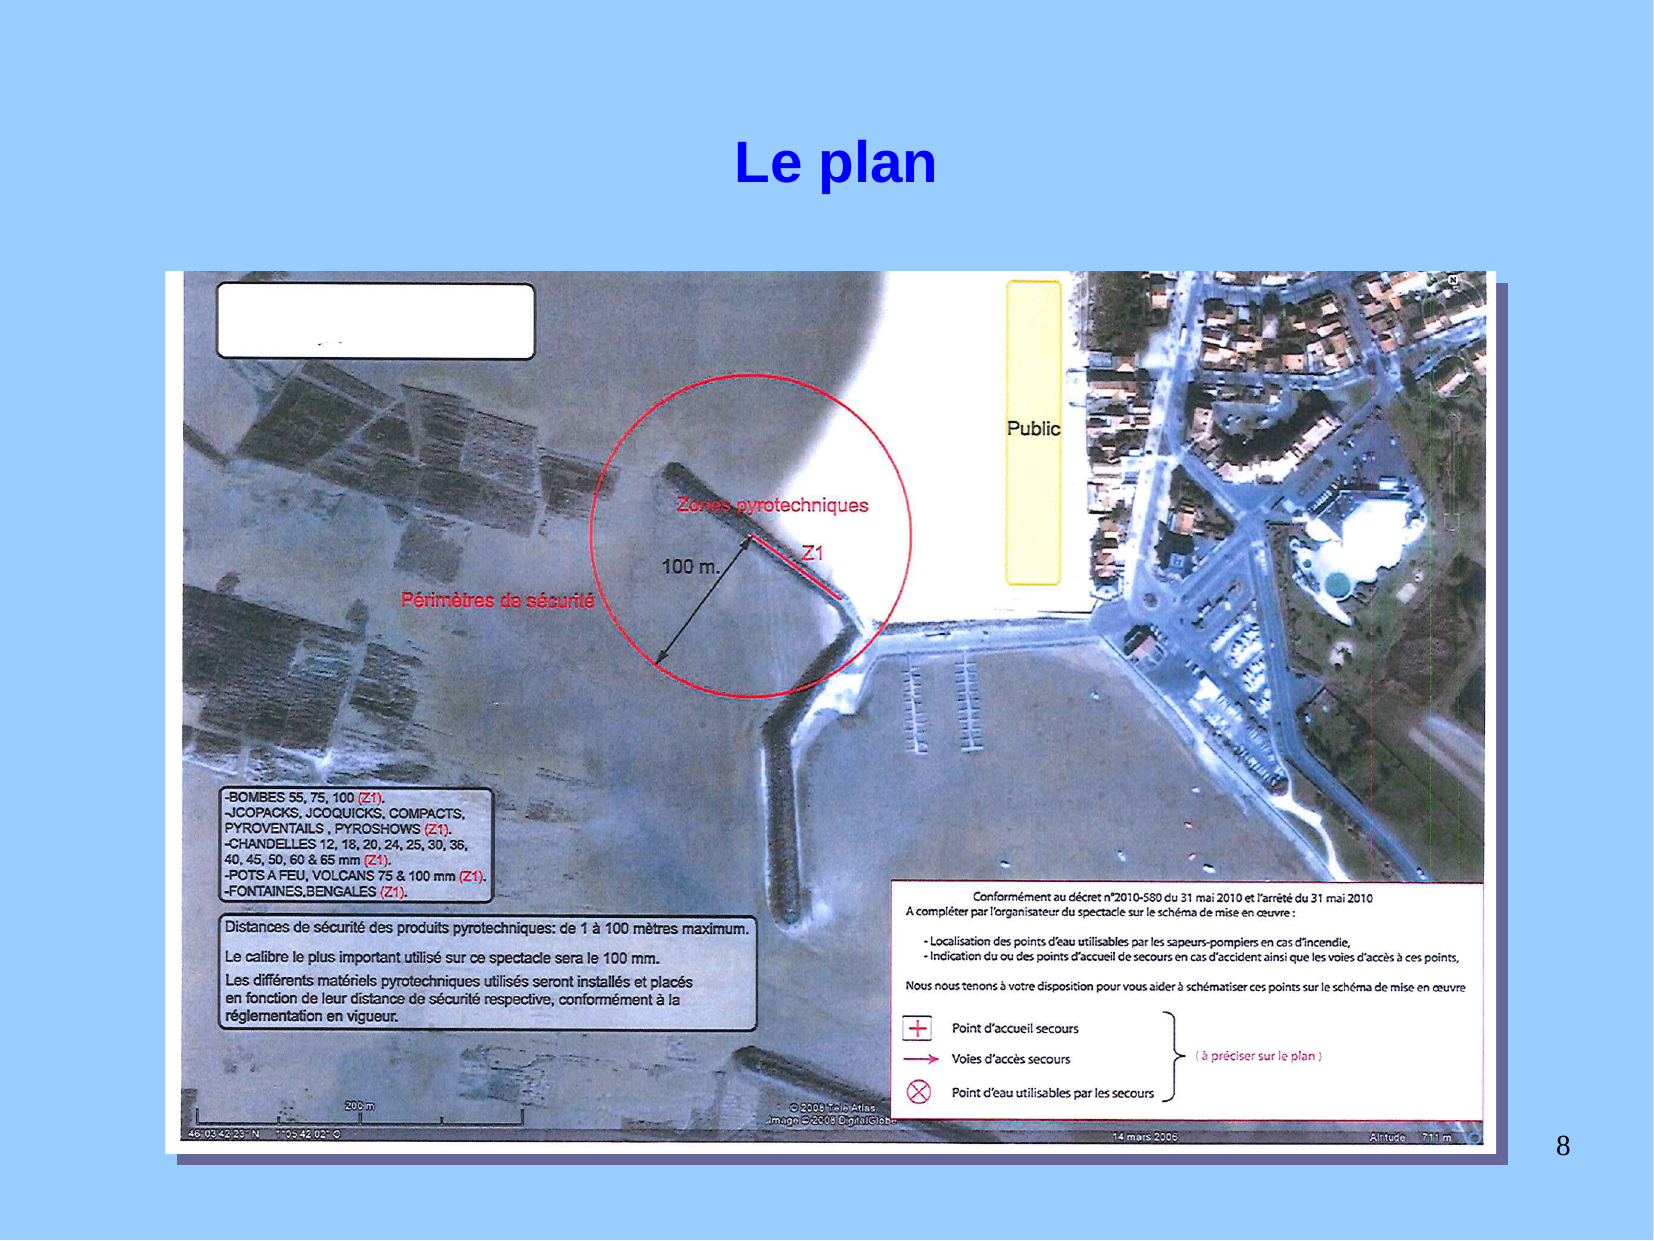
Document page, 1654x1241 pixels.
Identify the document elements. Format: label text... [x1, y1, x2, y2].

picture [165, 271, 1497, 1154]
title Le plan [122, 116, 1530, 202]
